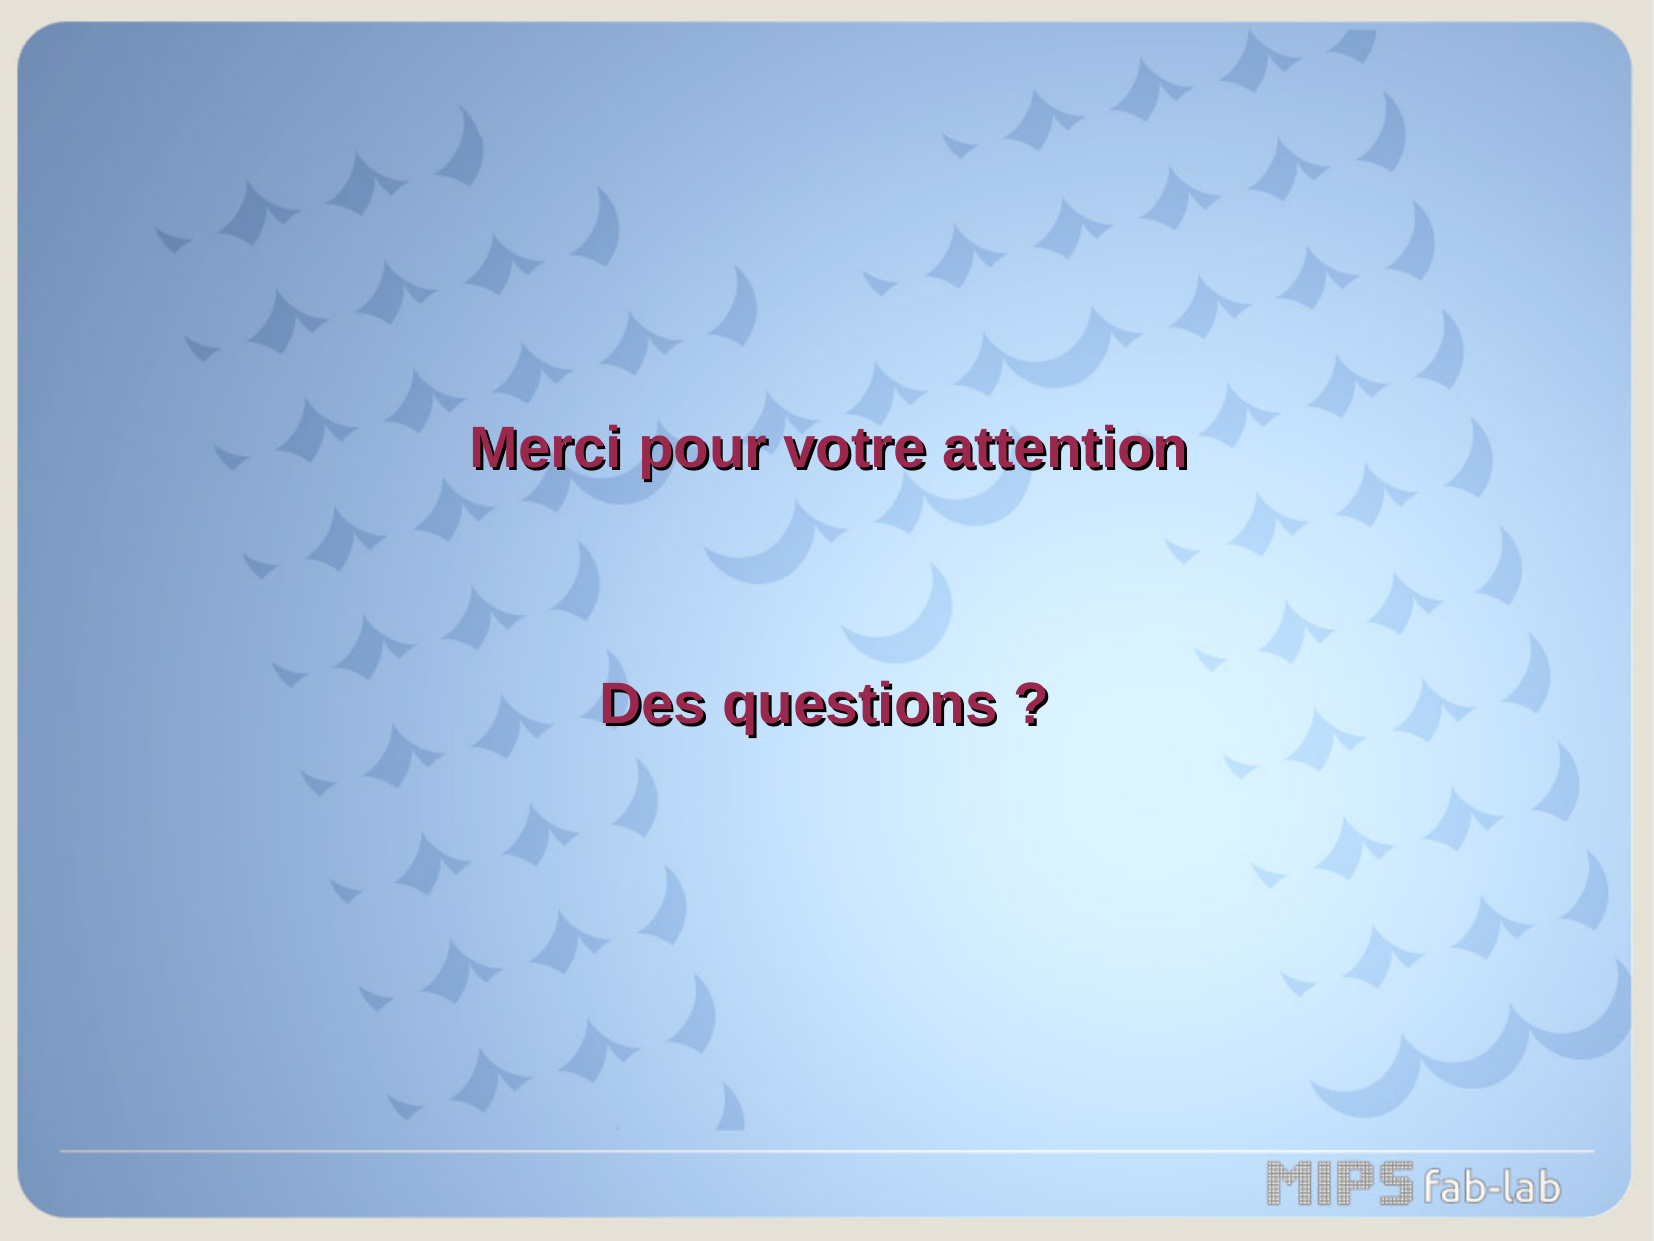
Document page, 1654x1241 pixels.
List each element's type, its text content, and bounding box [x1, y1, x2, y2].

text_box Merci pour votre attention [454, 407, 1204, 489]
text_box Des questions ? [584, 663, 1065, 745]
picture [0, 0, 1654, 1241]
